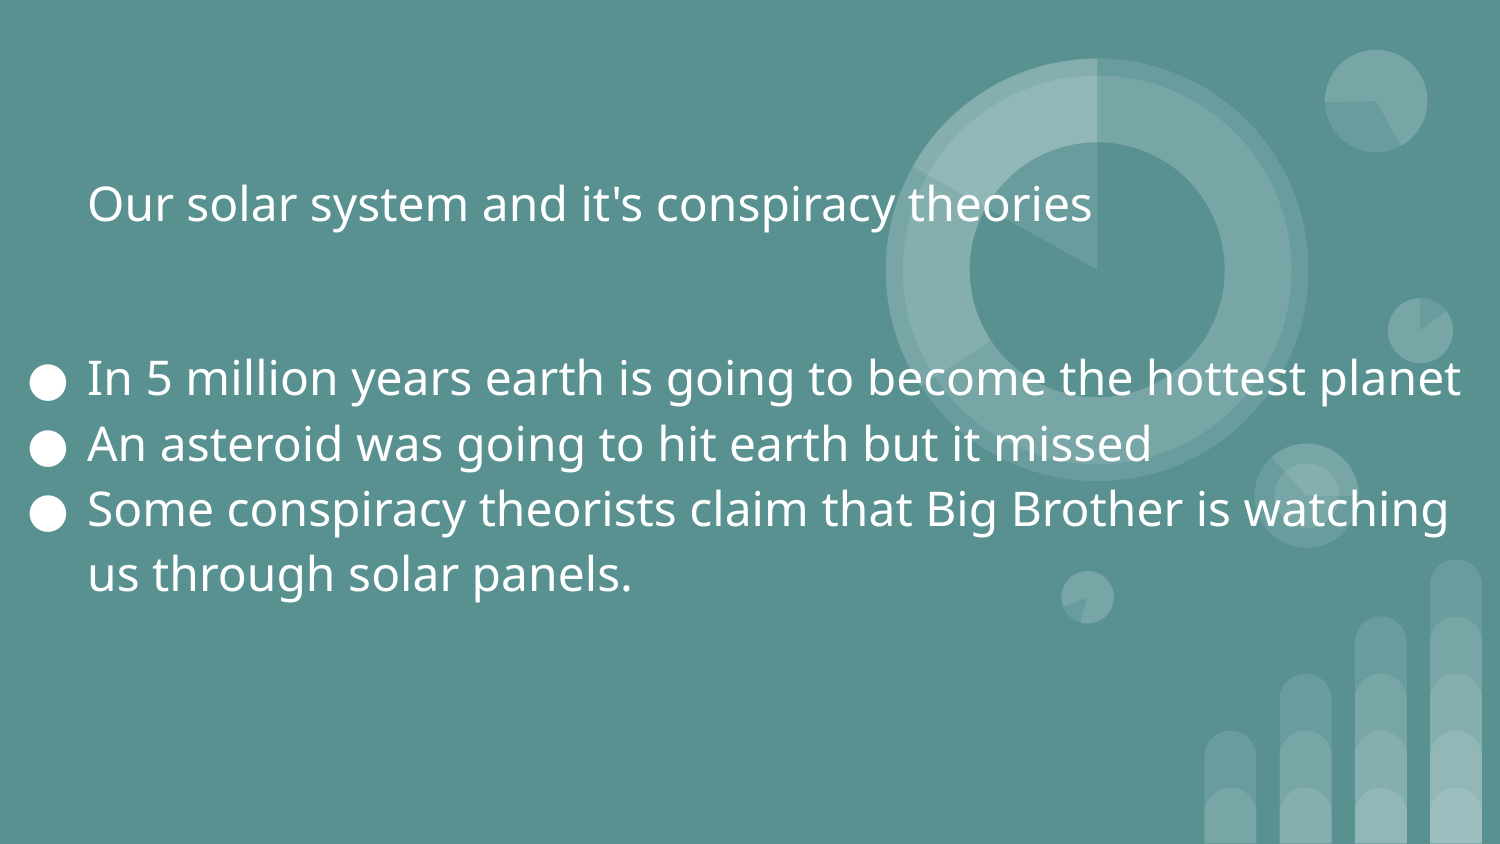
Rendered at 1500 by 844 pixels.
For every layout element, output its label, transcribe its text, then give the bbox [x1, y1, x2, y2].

subtitle Our solar system and it's conspiracy theories In 5 million years earth is going to become the hottest planet An asteroid was going to hit earth but it missed Some conspiracy theorists claim that Big Brother is watching us through solar panels. [0, 155, 1500, 628]
